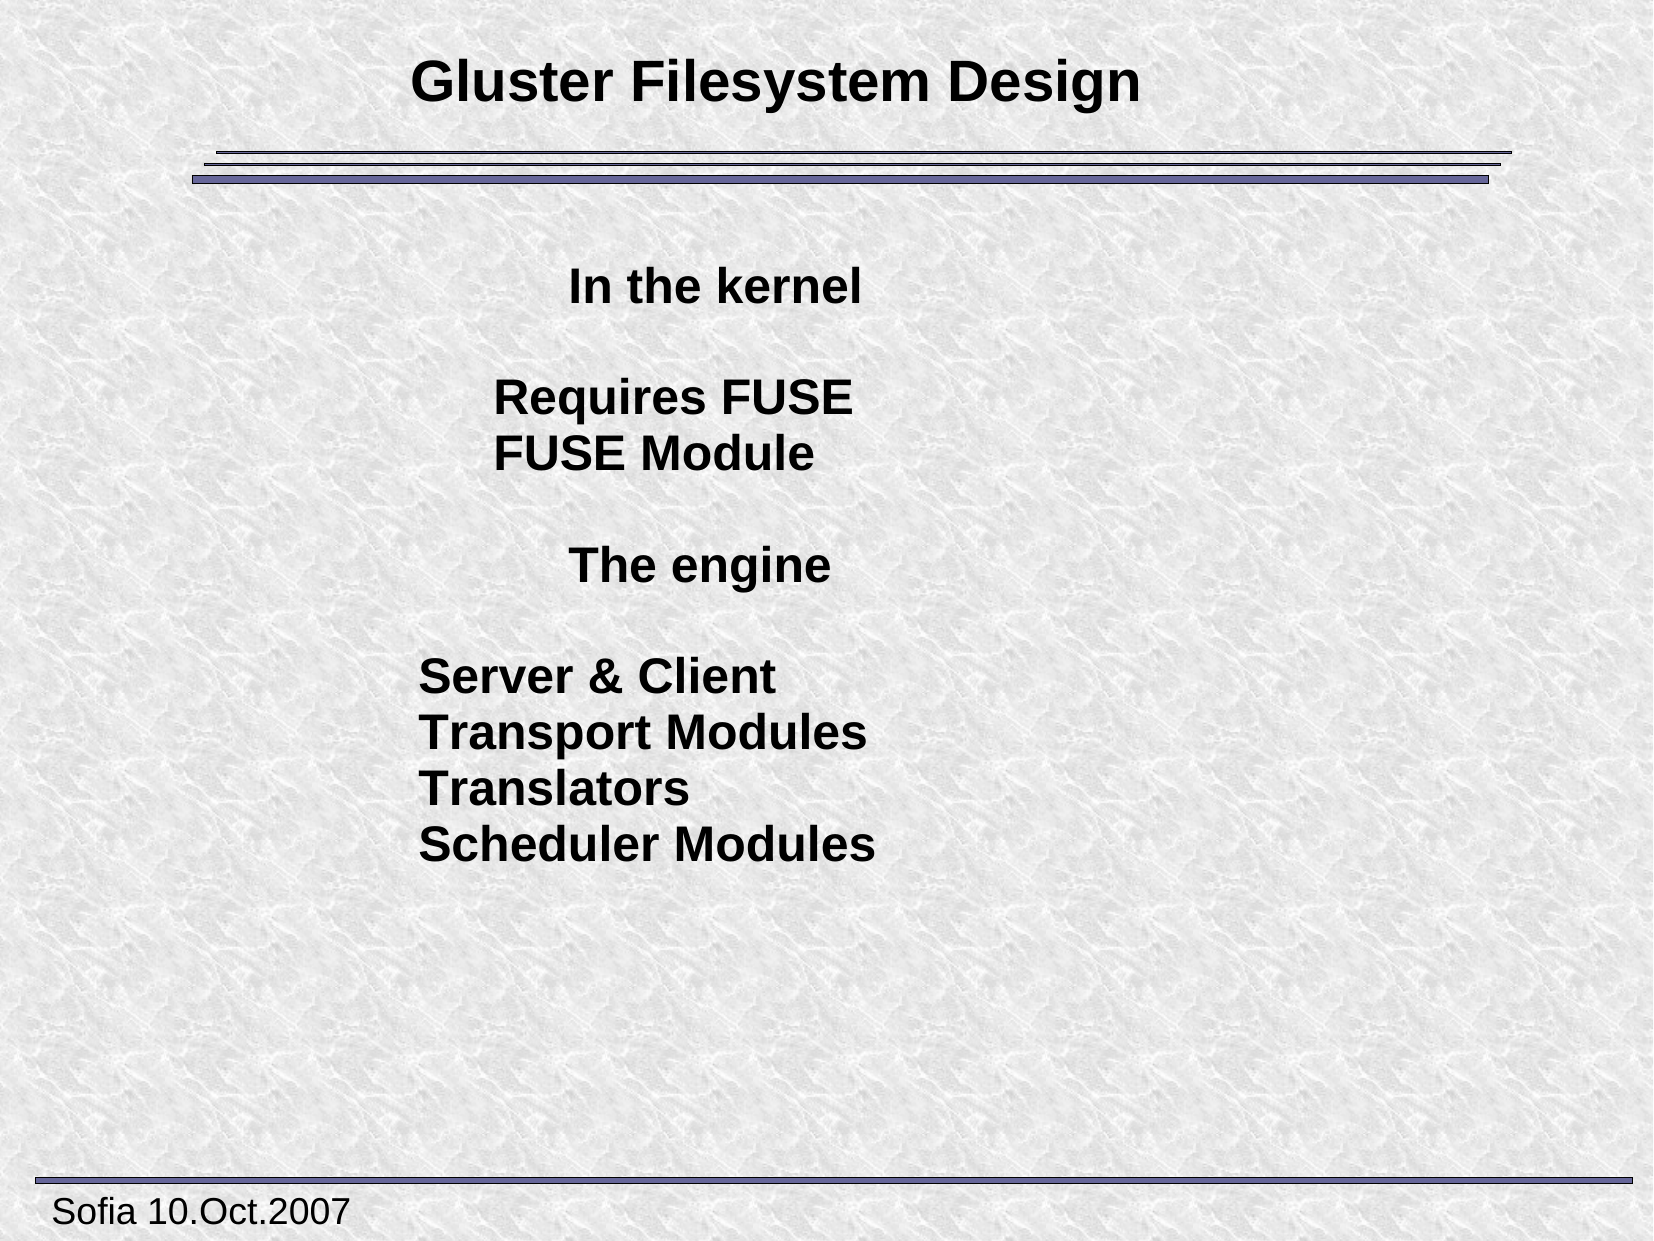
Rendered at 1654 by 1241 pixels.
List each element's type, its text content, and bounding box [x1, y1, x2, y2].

text_box In the kernel Requires FUSE FUSE Module The engine Server & Client Transport Modules Translators Scheduler Modules [403, 250, 923, 907]
picture [0, 0, 1654, 1241]
text_box Gluster Filesystem Design [395, 41, 1211, 125]
text_box Sofia 10.Oct.2007 [36, 1183, 389, 1241]
text_box [192, 175, 1489, 184]
text_box [35, 1177, 1633, 1184]
